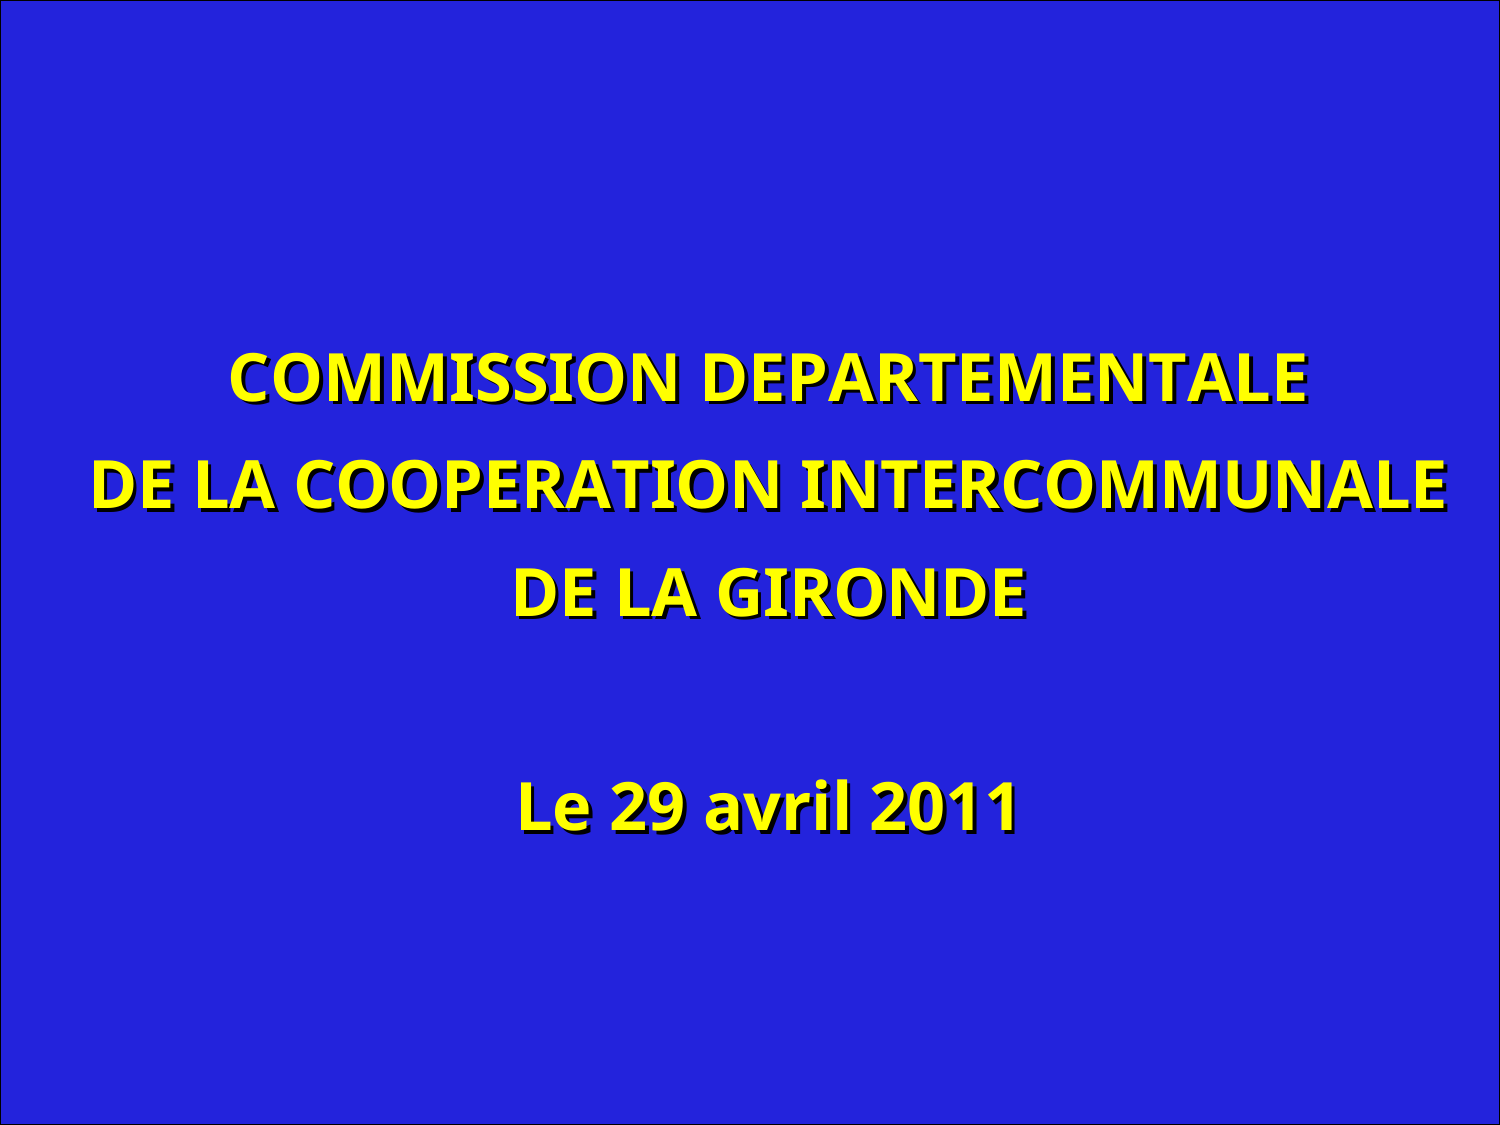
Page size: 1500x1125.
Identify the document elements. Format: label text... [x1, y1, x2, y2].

text_box COMMISSION DEPARTEMENTALE DE LA COOPERATION INTERCOMMUNALE DE LA GIRONDE Le 29 avril 2011 [0, 0, 1500, 1125]
